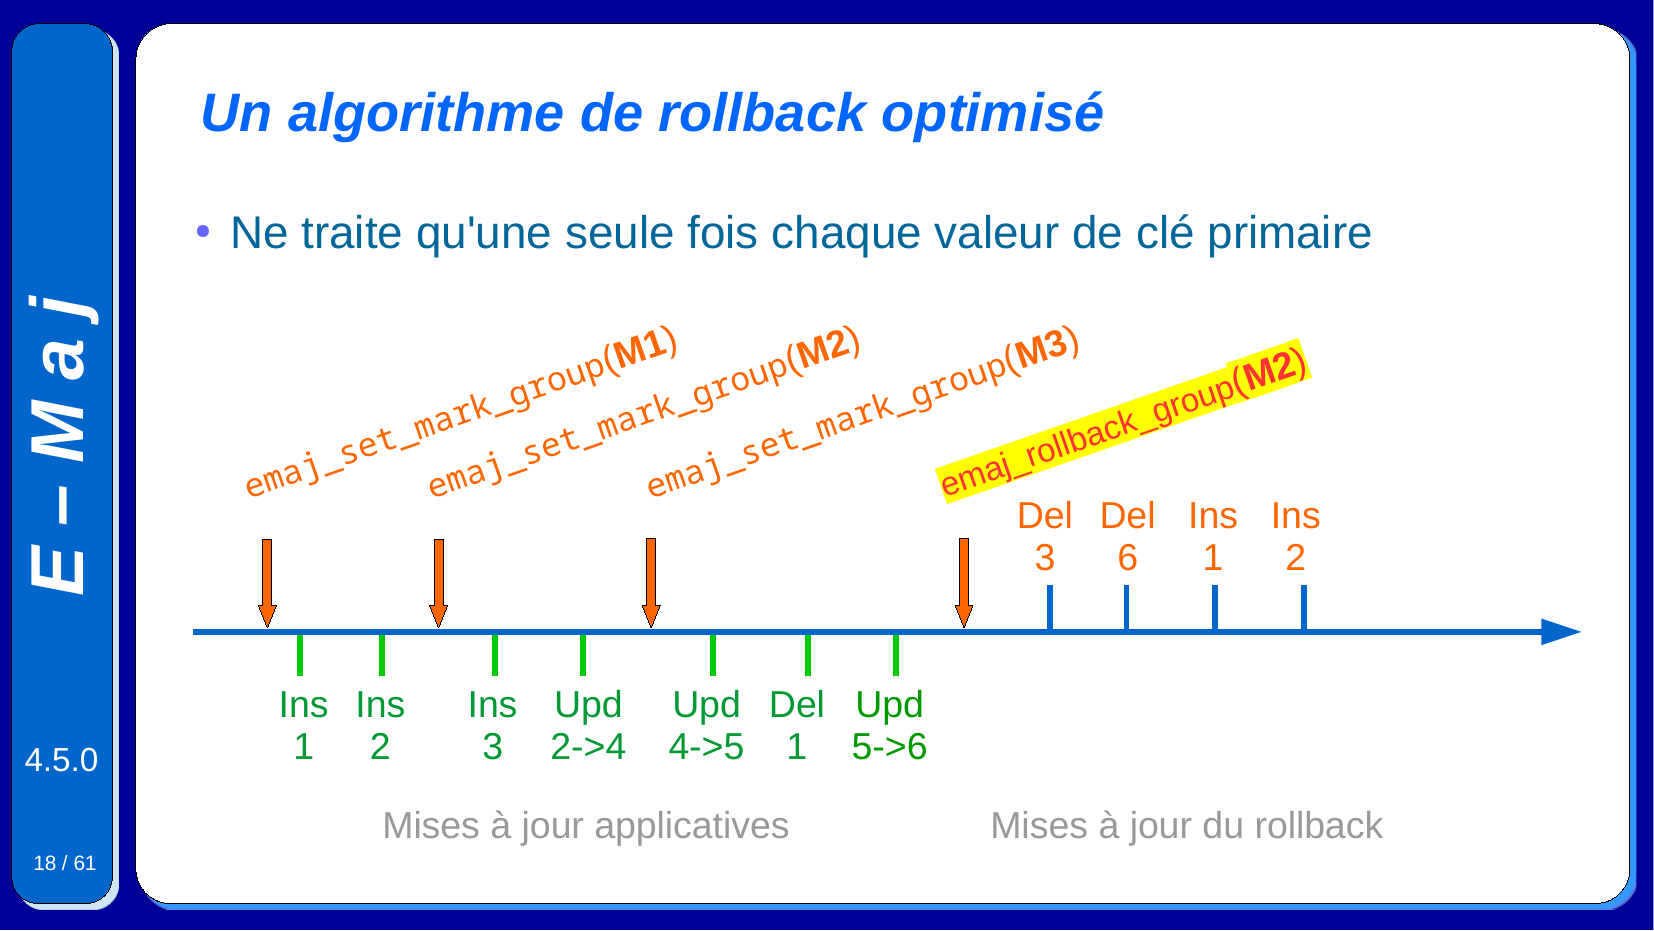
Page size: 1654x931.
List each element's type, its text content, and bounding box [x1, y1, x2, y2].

text_box Ins 1 [263, 676, 340, 777]
text_box Upd 2->4 [535, 676, 653, 777]
text_box Ins 2 [1256, 487, 1347, 588]
text_box Del 6 [1084, 487, 1187, 588]
title Un algorithme de rollback optimisé [200, 34, 1575, 191]
text_box emaj_rollback_group(M2) [917, 313, 1369, 530]
text_box Del 1 [779, 676, 836, 777]
text_box Mises à jour du rollback [975, 796, 1399, 854]
text_box emaj_set_mark_group(M3) [622, 302, 1105, 530]
text_box [429, 539, 448, 628]
text_box Del 3 [1002, 487, 1084, 588]
text_box Ins 3 [452, 676, 535, 777]
text_box Ins 2 [340, 676, 432, 777]
text_box [955, 538, 973, 628]
text_box emaj_set_mark_group(M2) [403, 302, 887, 530]
text_box Mises à jour applicatives [367, 796, 805, 854]
text_box Upd 4->5 [653, 676, 779, 777]
text_box Upd 5->6 [836, 676, 962, 777]
text_box [258, 539, 277, 628]
text_box [642, 538, 661, 628]
text_box Ins 1 [1187, 487, 1256, 588]
text_box emaj_set_mark_group(M1) [220, 302, 700, 530]
list Ne traite qu'une seule fois chaque valeur de clé primaire [177, 206, 1587, 827]
